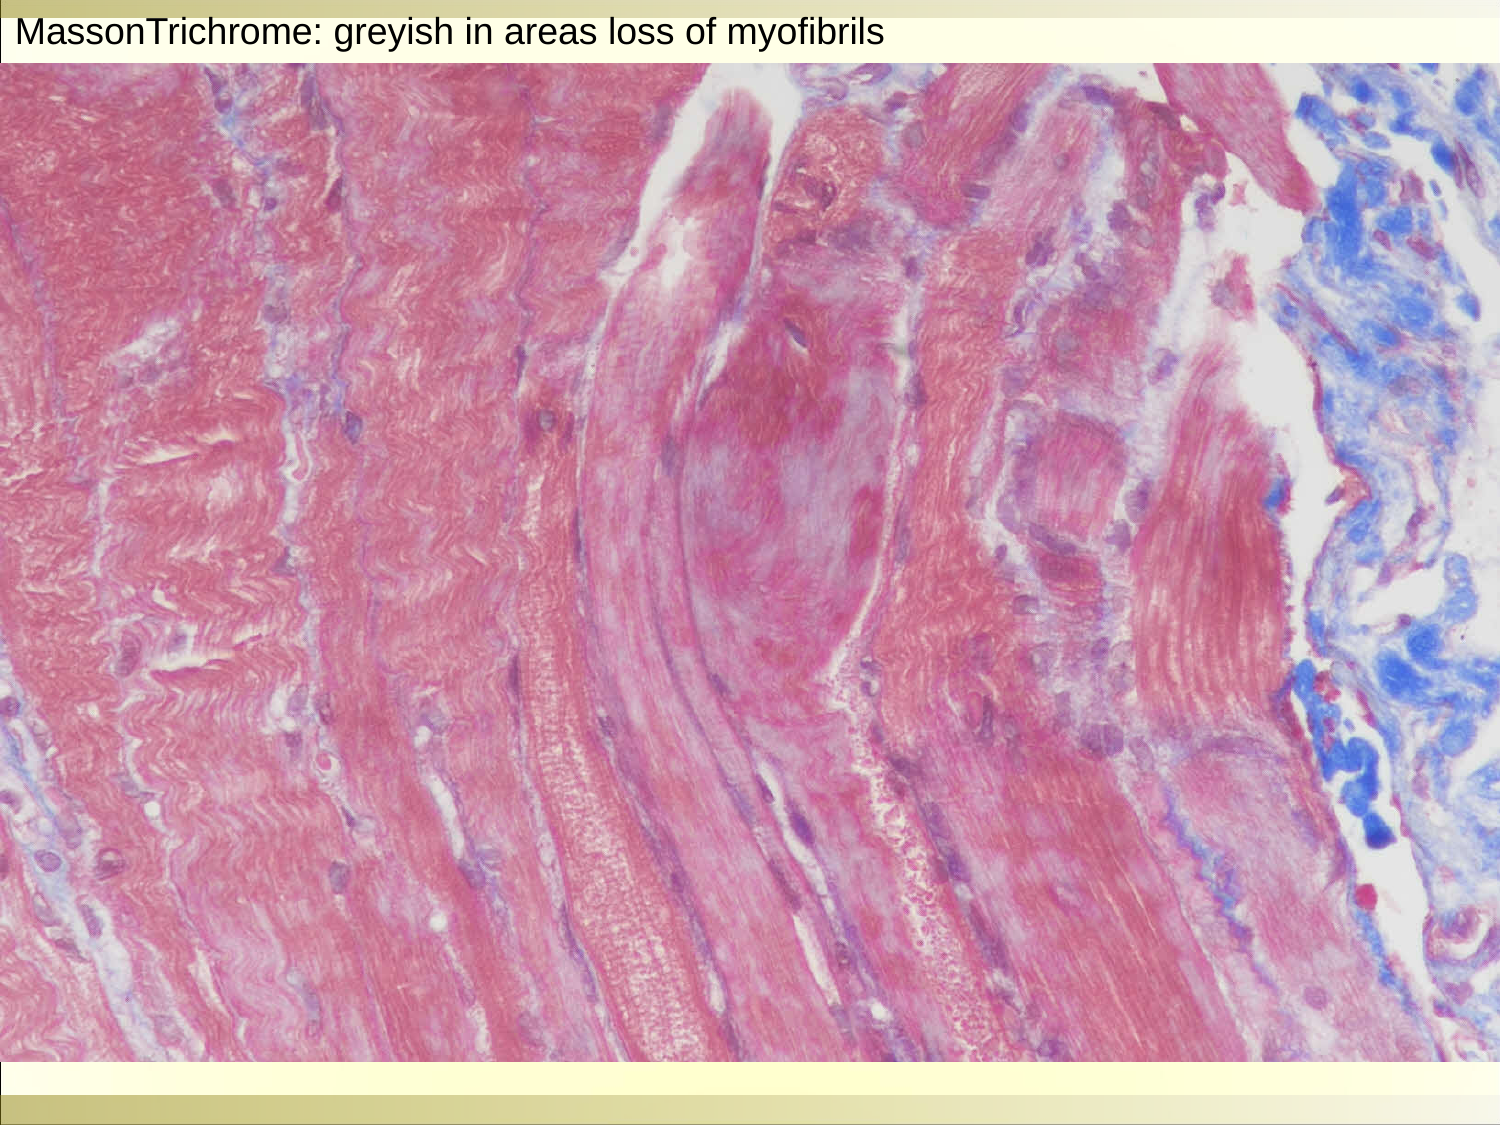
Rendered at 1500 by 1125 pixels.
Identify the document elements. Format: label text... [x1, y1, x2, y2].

picture [0, 18, 1500, 1095]
text_box MassonTrichrome: greyish in areas loss of myofibrils [0, 0, 1270, 60]
